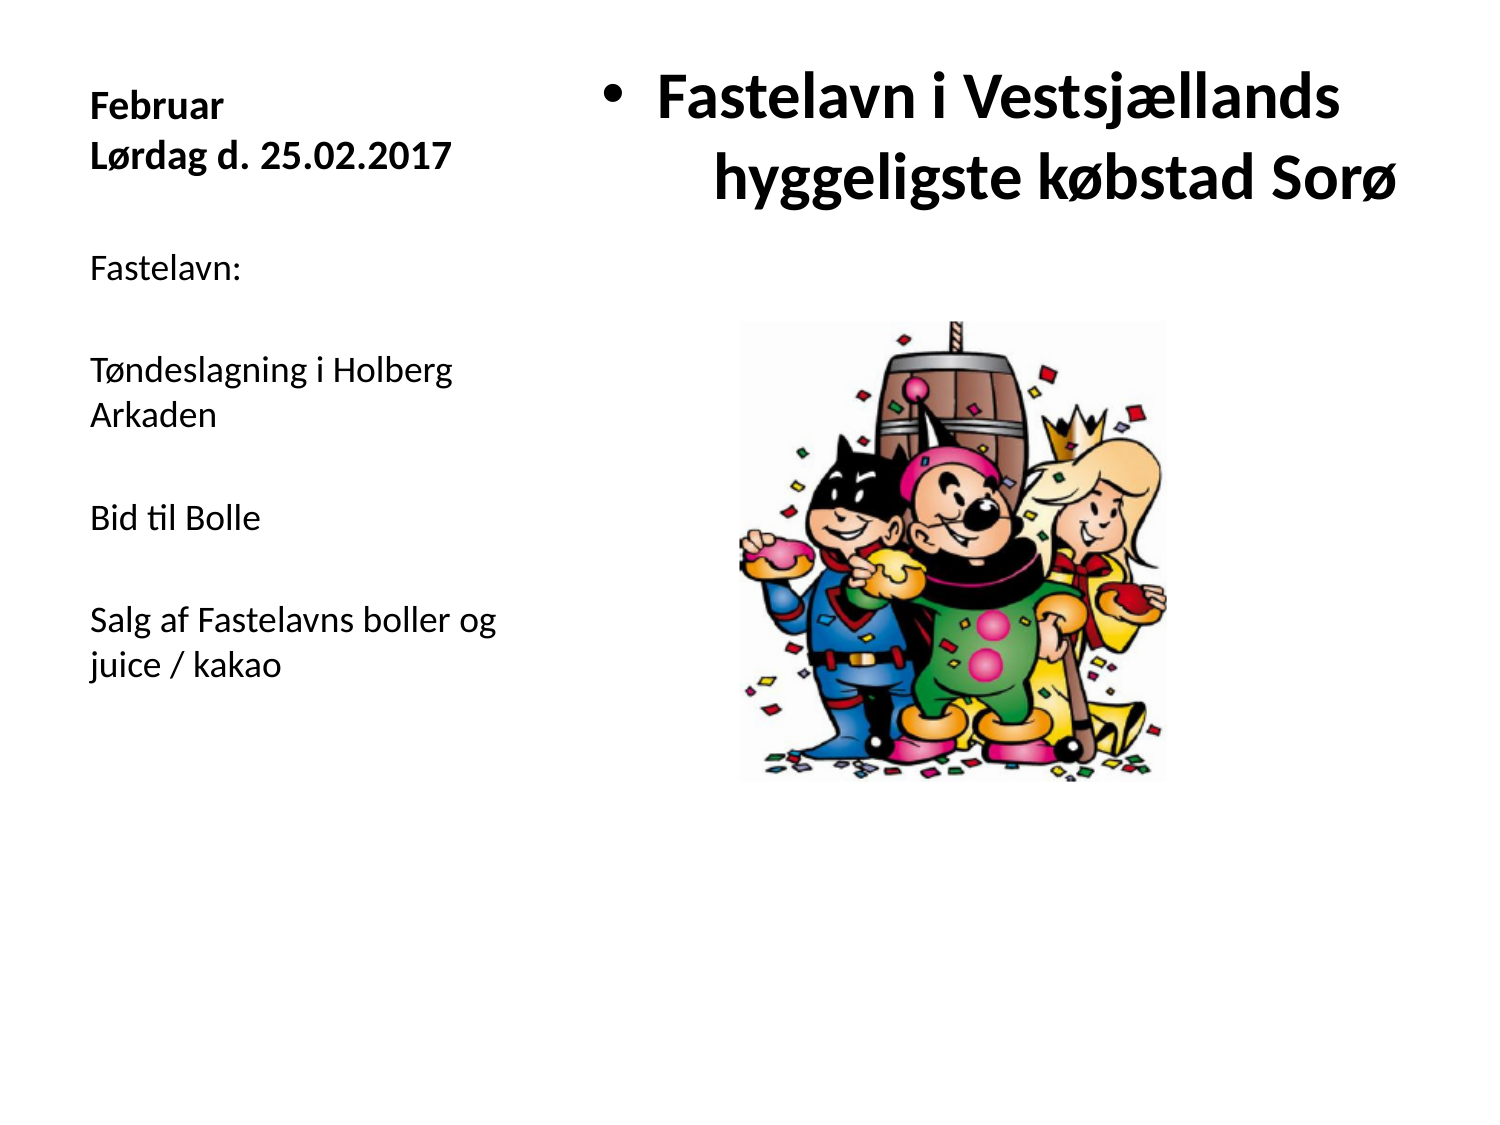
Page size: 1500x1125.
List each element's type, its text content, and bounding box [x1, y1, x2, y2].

picture [726, 317, 1196, 807]
title Februar Lørdag d. 25.02.2017 [75, 44, 569, 235]
list Fastelavn: Tøndeslagning i Holberg Arkaden Bid til Bolle Salg af Fastelavns boller og juice / kakao [75, 235, 569, 1005]
list Fastelavn i Vestsjællands hyggeligste købstad Sorø [586, 44, 1426, 1005]
